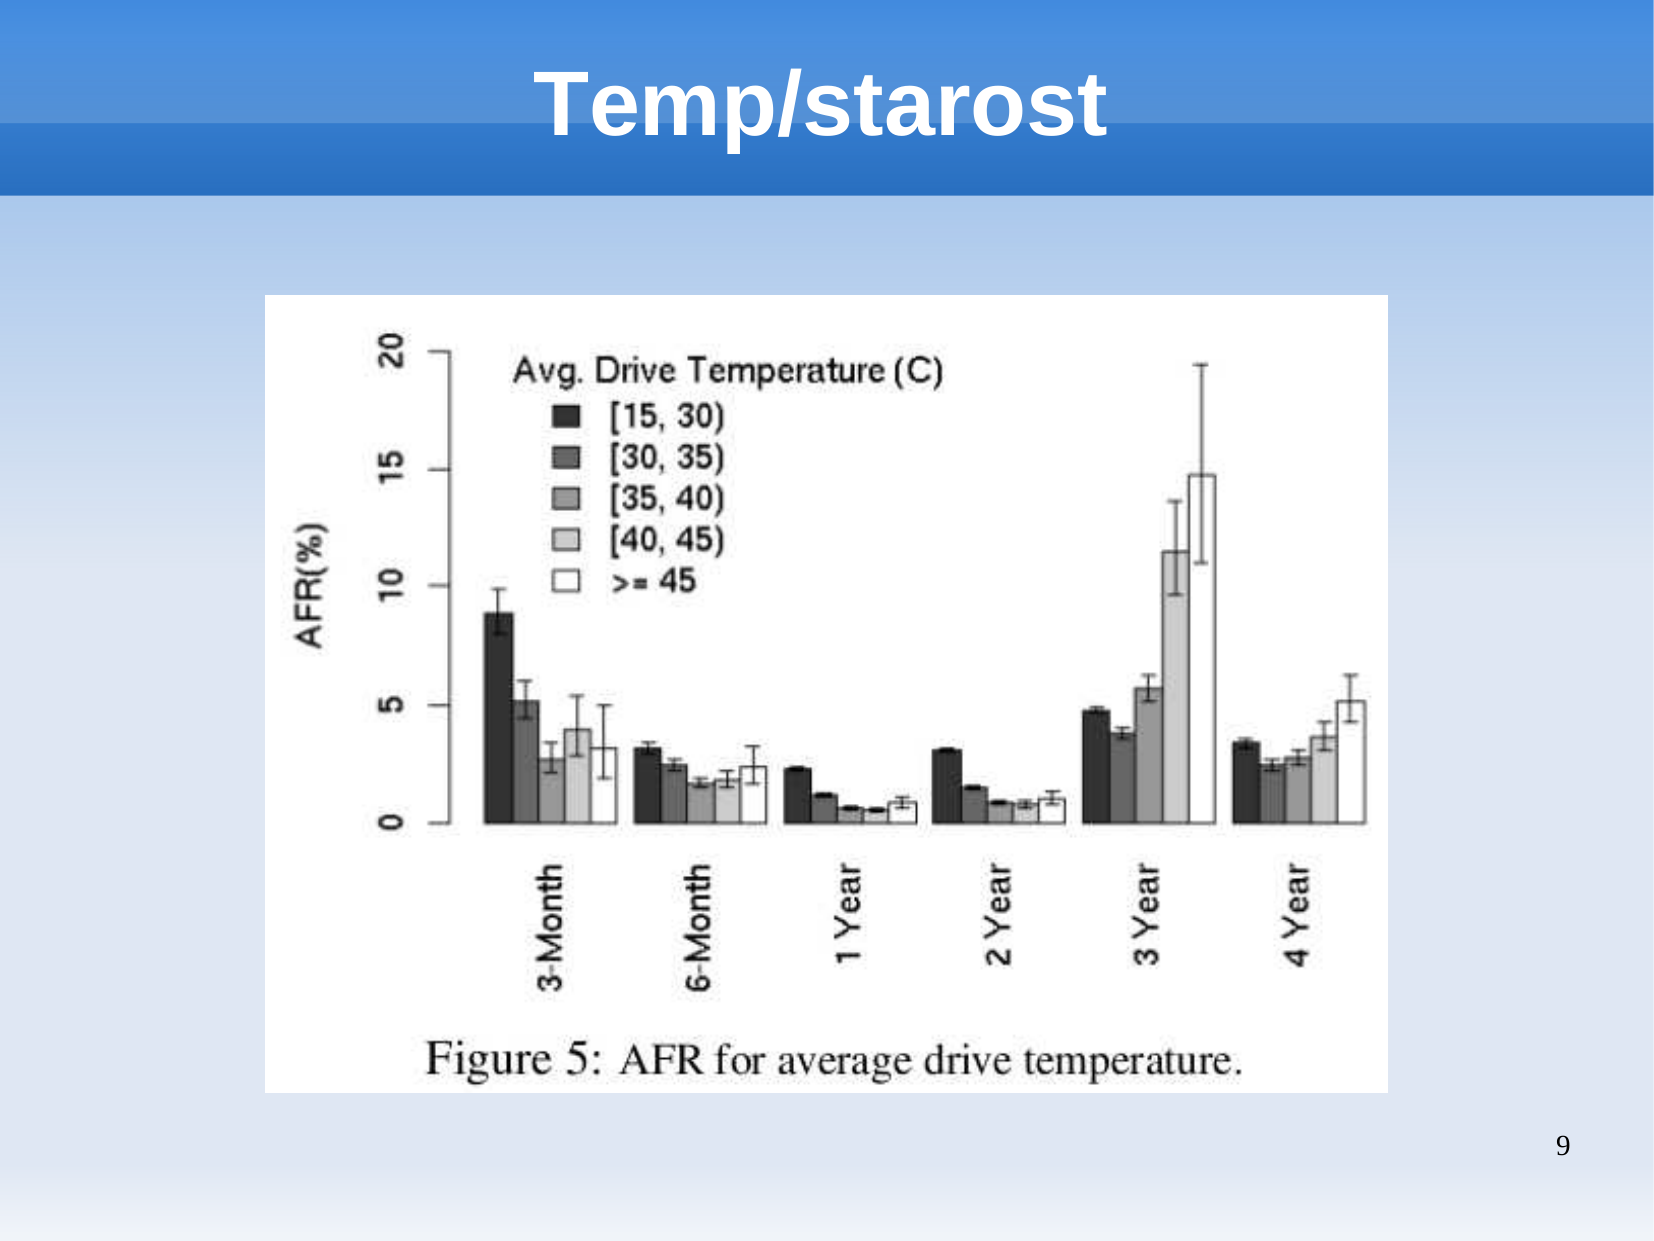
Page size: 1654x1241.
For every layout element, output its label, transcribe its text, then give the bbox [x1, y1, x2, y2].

title Temp/starost [76, 7, 1565, 200]
picture [0, 0, 1654, 1241]
